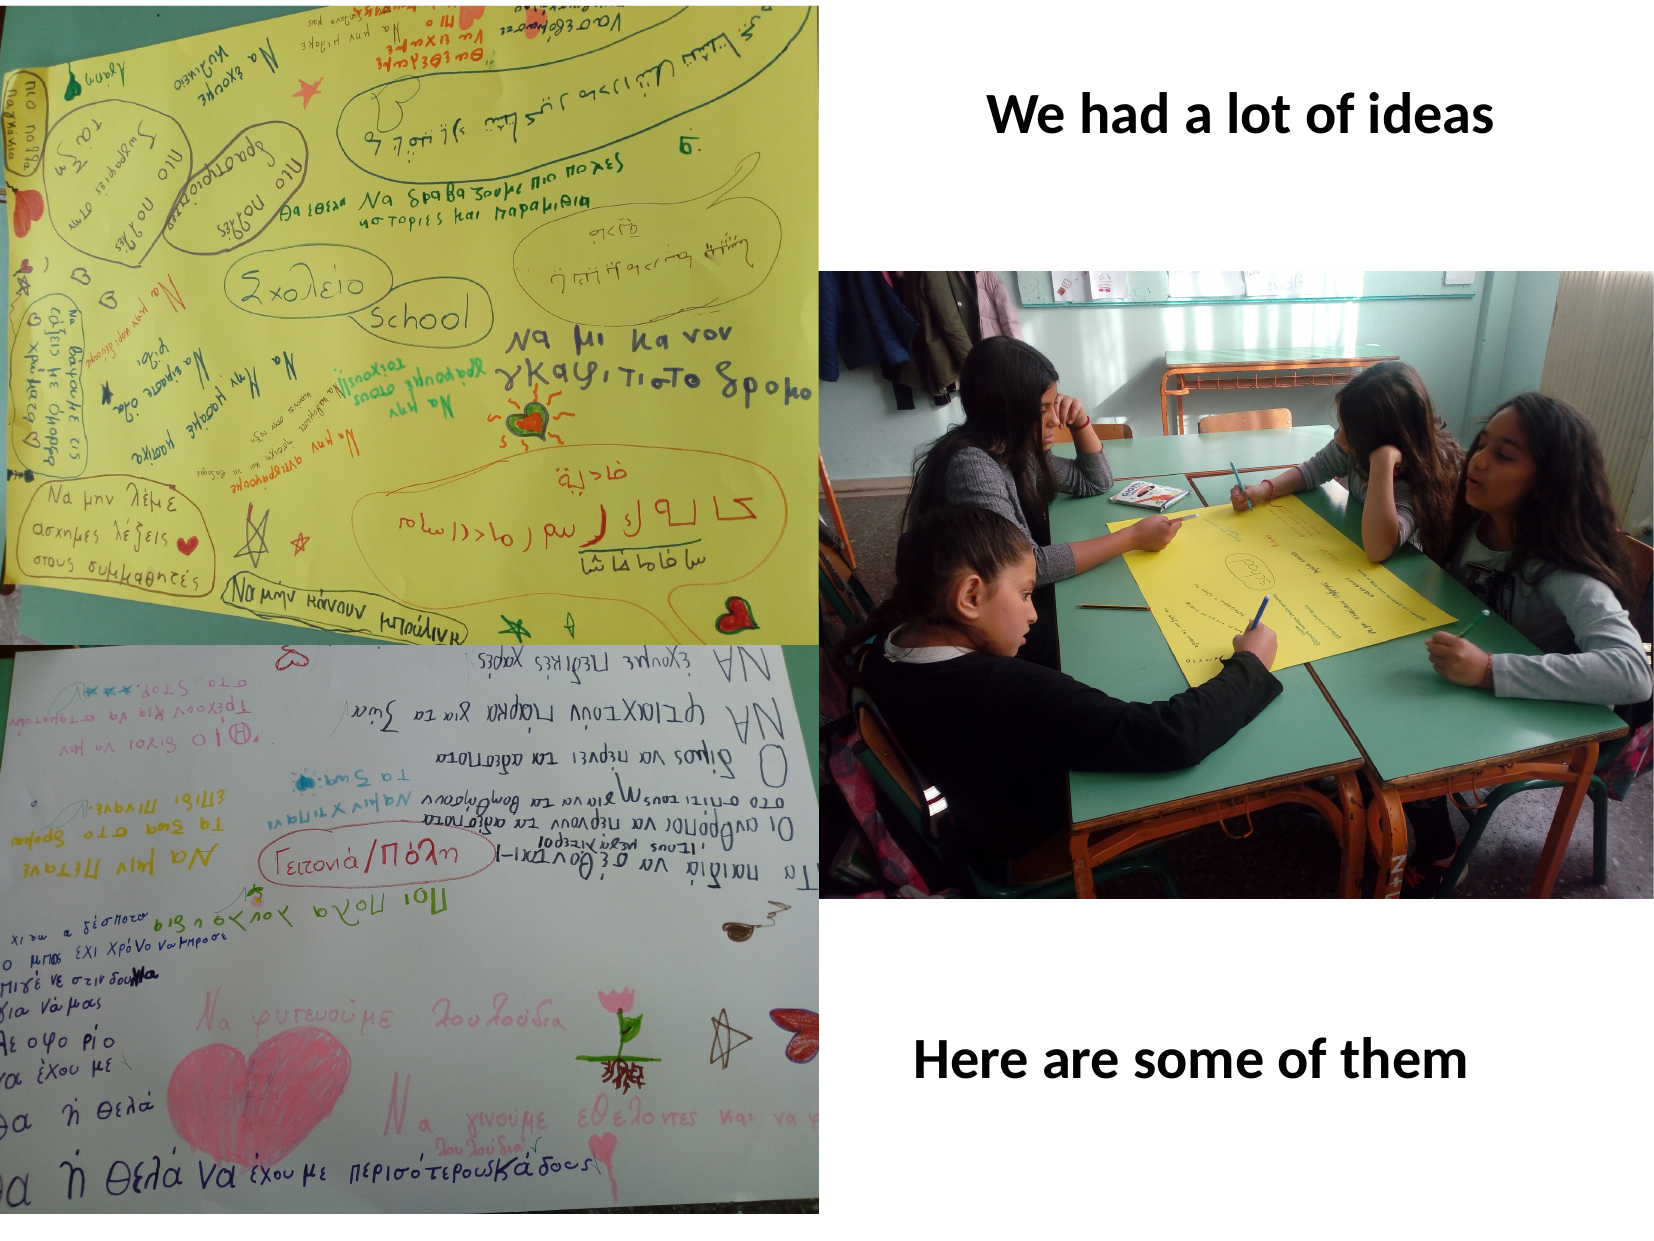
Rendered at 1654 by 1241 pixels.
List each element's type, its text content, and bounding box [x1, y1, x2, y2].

picture [0, 0, 1654, 1214]
text_box Here are some of them [898, 1013, 1608, 1099]
text_box We had a lot of ideas [971, 67, 1534, 154]
